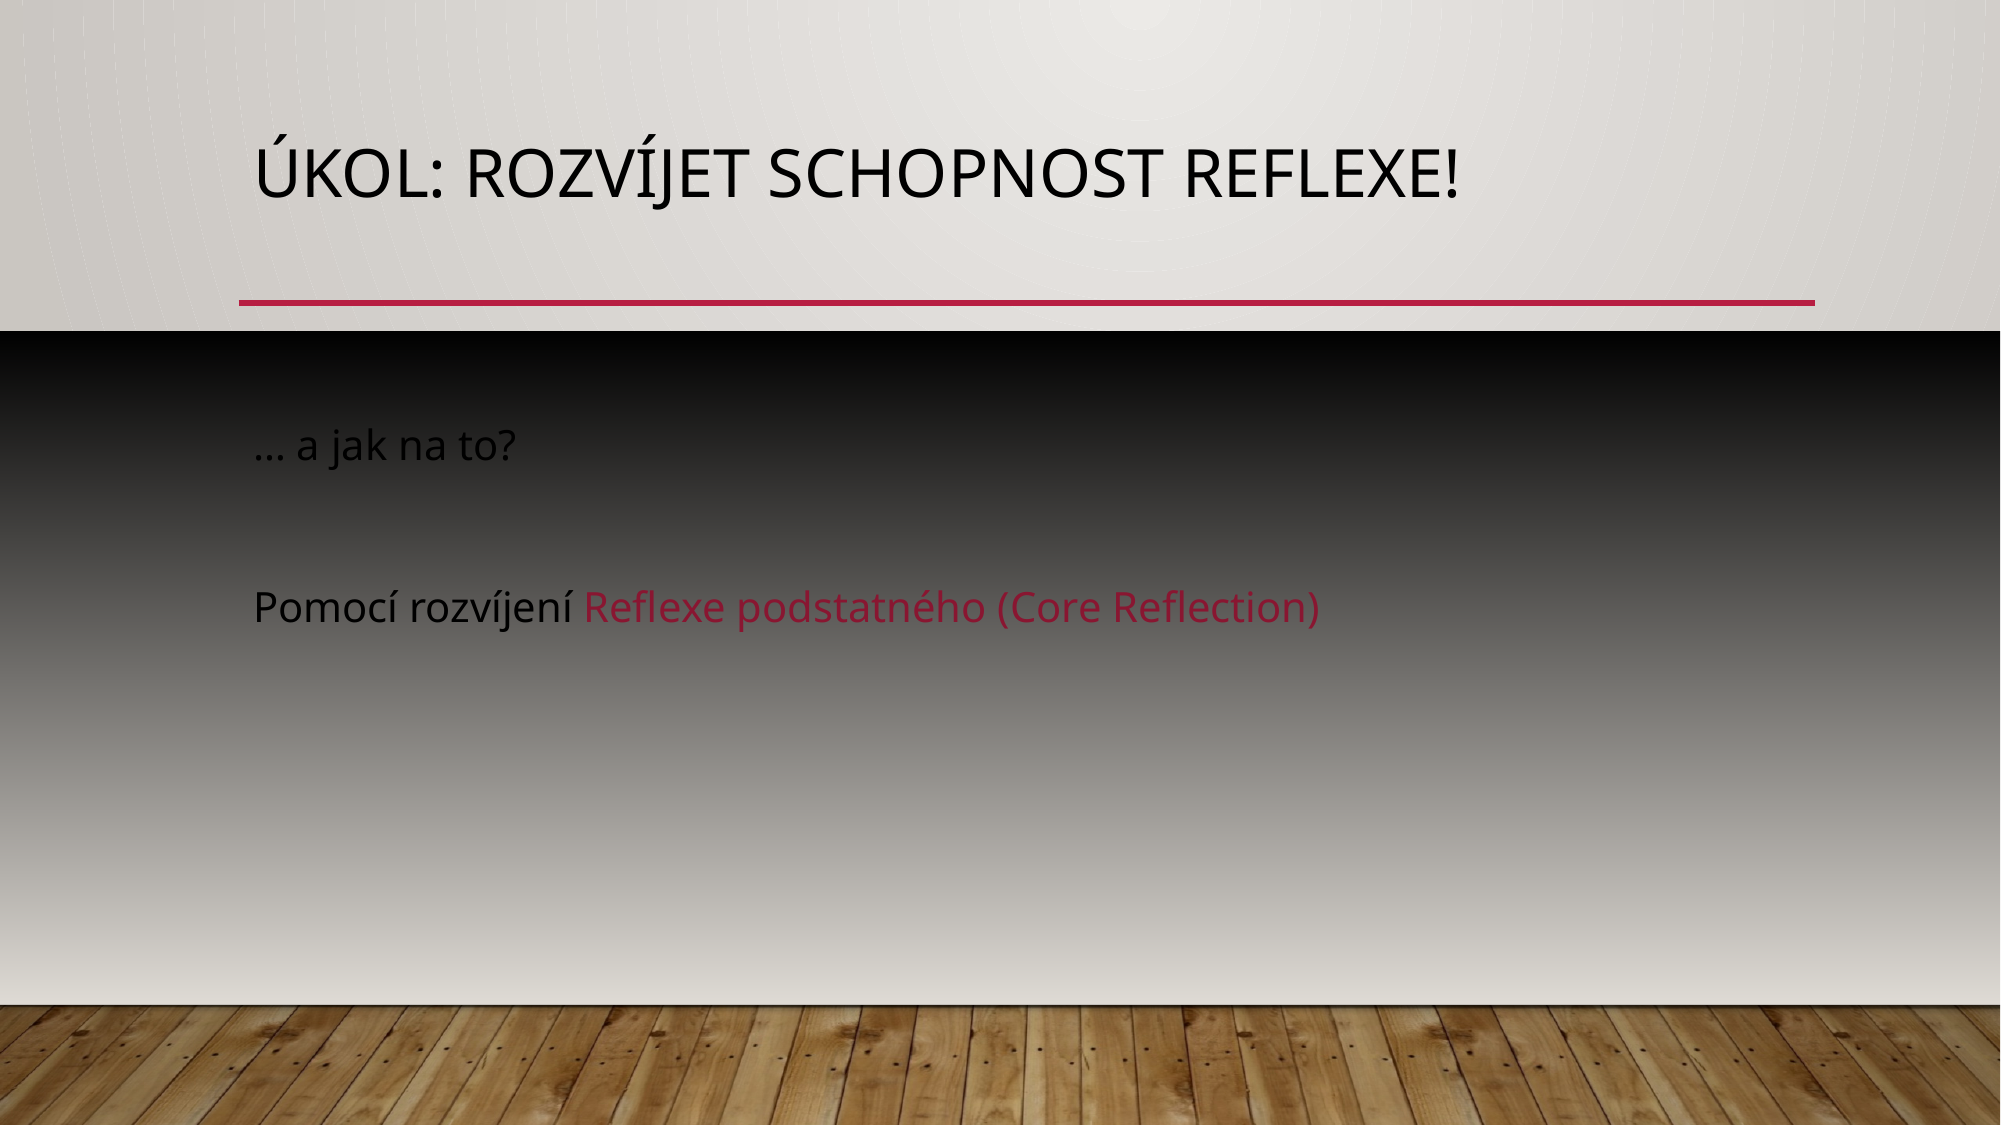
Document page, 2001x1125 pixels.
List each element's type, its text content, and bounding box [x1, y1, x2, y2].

list … a jak na to? Pomocí rozvíjení Reflexe podstatného (Core Reflection) [238, 330, 1814, 897]
title Úkol: rozvíjet schopnost reflexe! [238, 131, 1814, 305]
